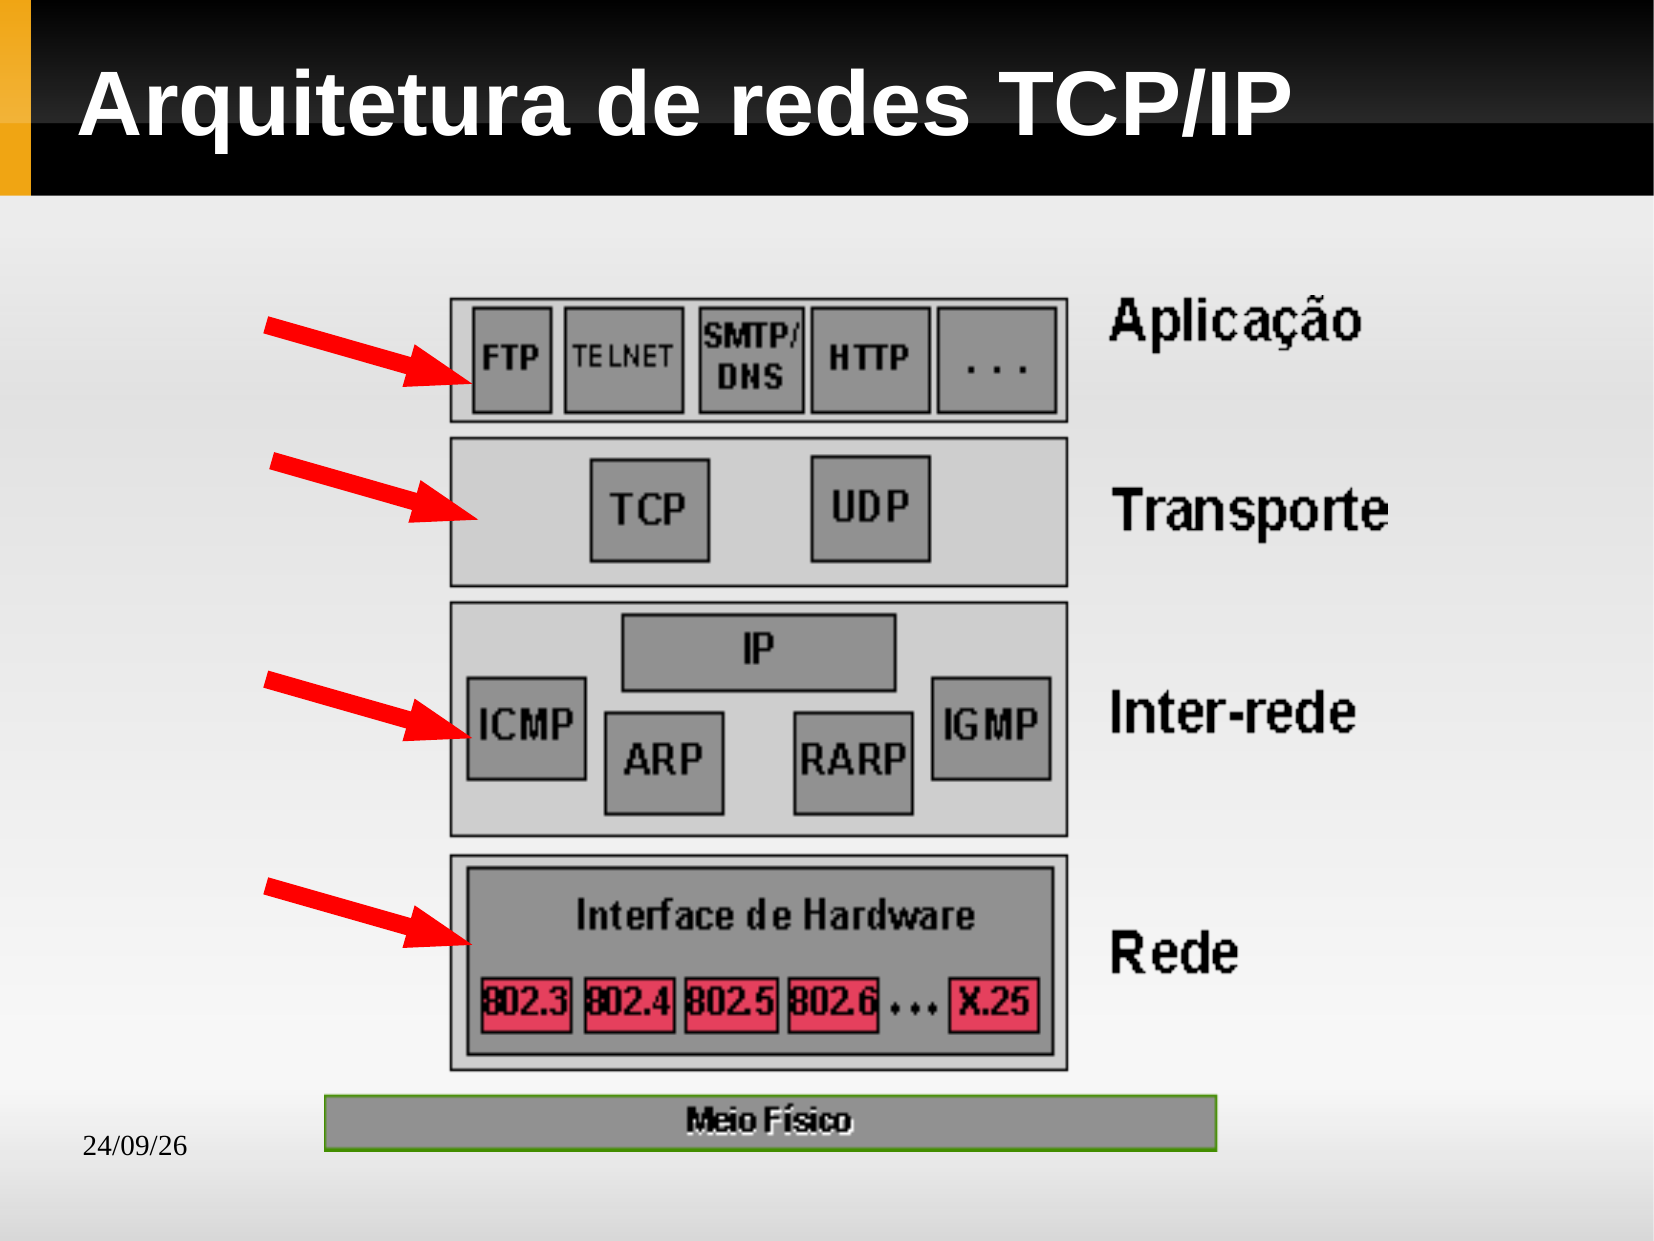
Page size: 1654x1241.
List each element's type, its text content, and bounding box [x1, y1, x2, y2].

title Arquitetura de redes TCP/IP [76, 7, 1565, 200]
picture [0, 0, 1654, 1241]
